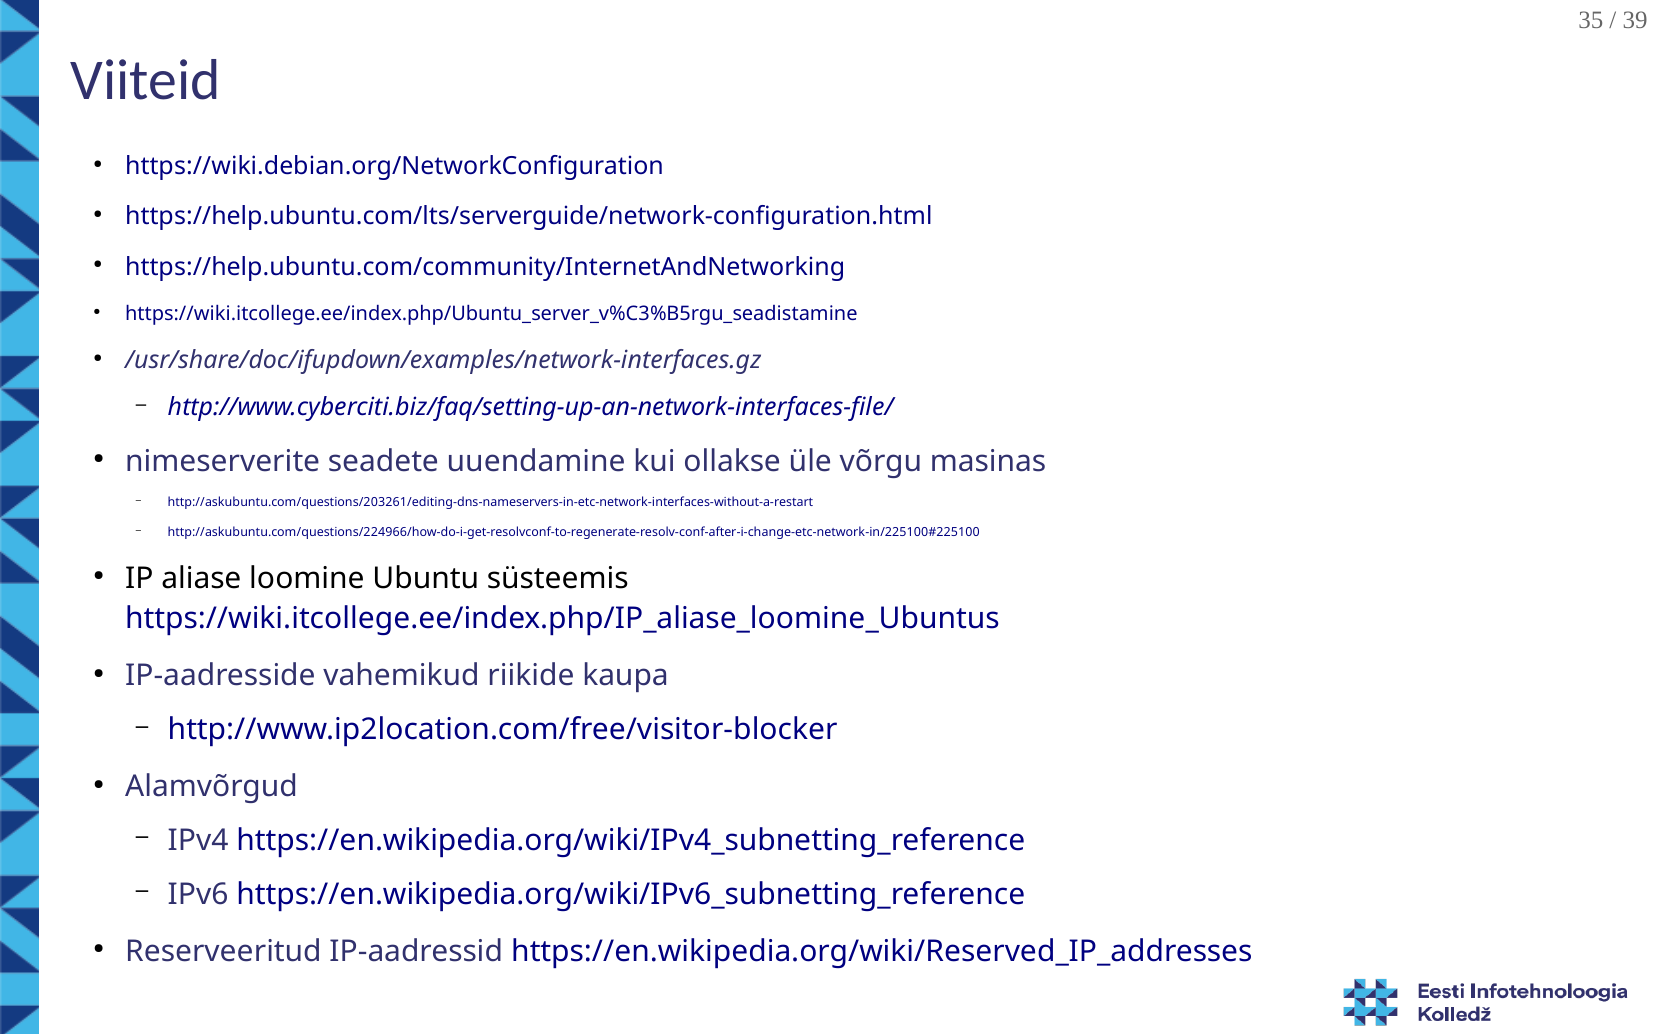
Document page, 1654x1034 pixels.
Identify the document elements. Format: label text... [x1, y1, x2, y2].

list https://wiki.debian.org/NetworkConfiguration https://help.ubuntu.com/lts/serverguide/network-configuration.html https://help.ubuntu.com/community/InternetAndNetworking https://wiki.itcollege.ee/index.php/Ubuntu_server_v%C3%B5rgu_seadistamine /usr/share/doc/ifupdown/examples/network-interfaces.gz http://www.cyberciti.biz/faq/setting-up-an-network-interfaces-file/ nimeserverite seadete uuendamine kui ollakse üle võrgu masinas http://askubuntu.com/questions/203261/editing-dns-nameservers-in-etc-network-interfaces-without-a-restart http://askubuntu.com/questions/224966/how-do-i-get-resolvconf-to-regenerate-resolv-conf-after-i-change-etc-network-in/225100#225100 IP aliase loomine Ubuntu süsteemis https://wiki.itcollege.ee/index.php/IP_aliase_loomine_Ubuntus IP-aadresside vahemikud riikide kaupa http://www.ip2location.com/free/visitor-blocker Alamvõrgud IPv4 https://en.wikipedia.org/wiki/IPv4_subnetting_reference IPv6 https://en.wikipedia.org/wiki/IPv6_subnetting_reference Reserveeritud IP-aadressid https://en.wikipedia.org/wiki/Reserved_IP_addresses [82, 147, 1625, 975]
title Viiteid [70, 41, 1630, 130]
